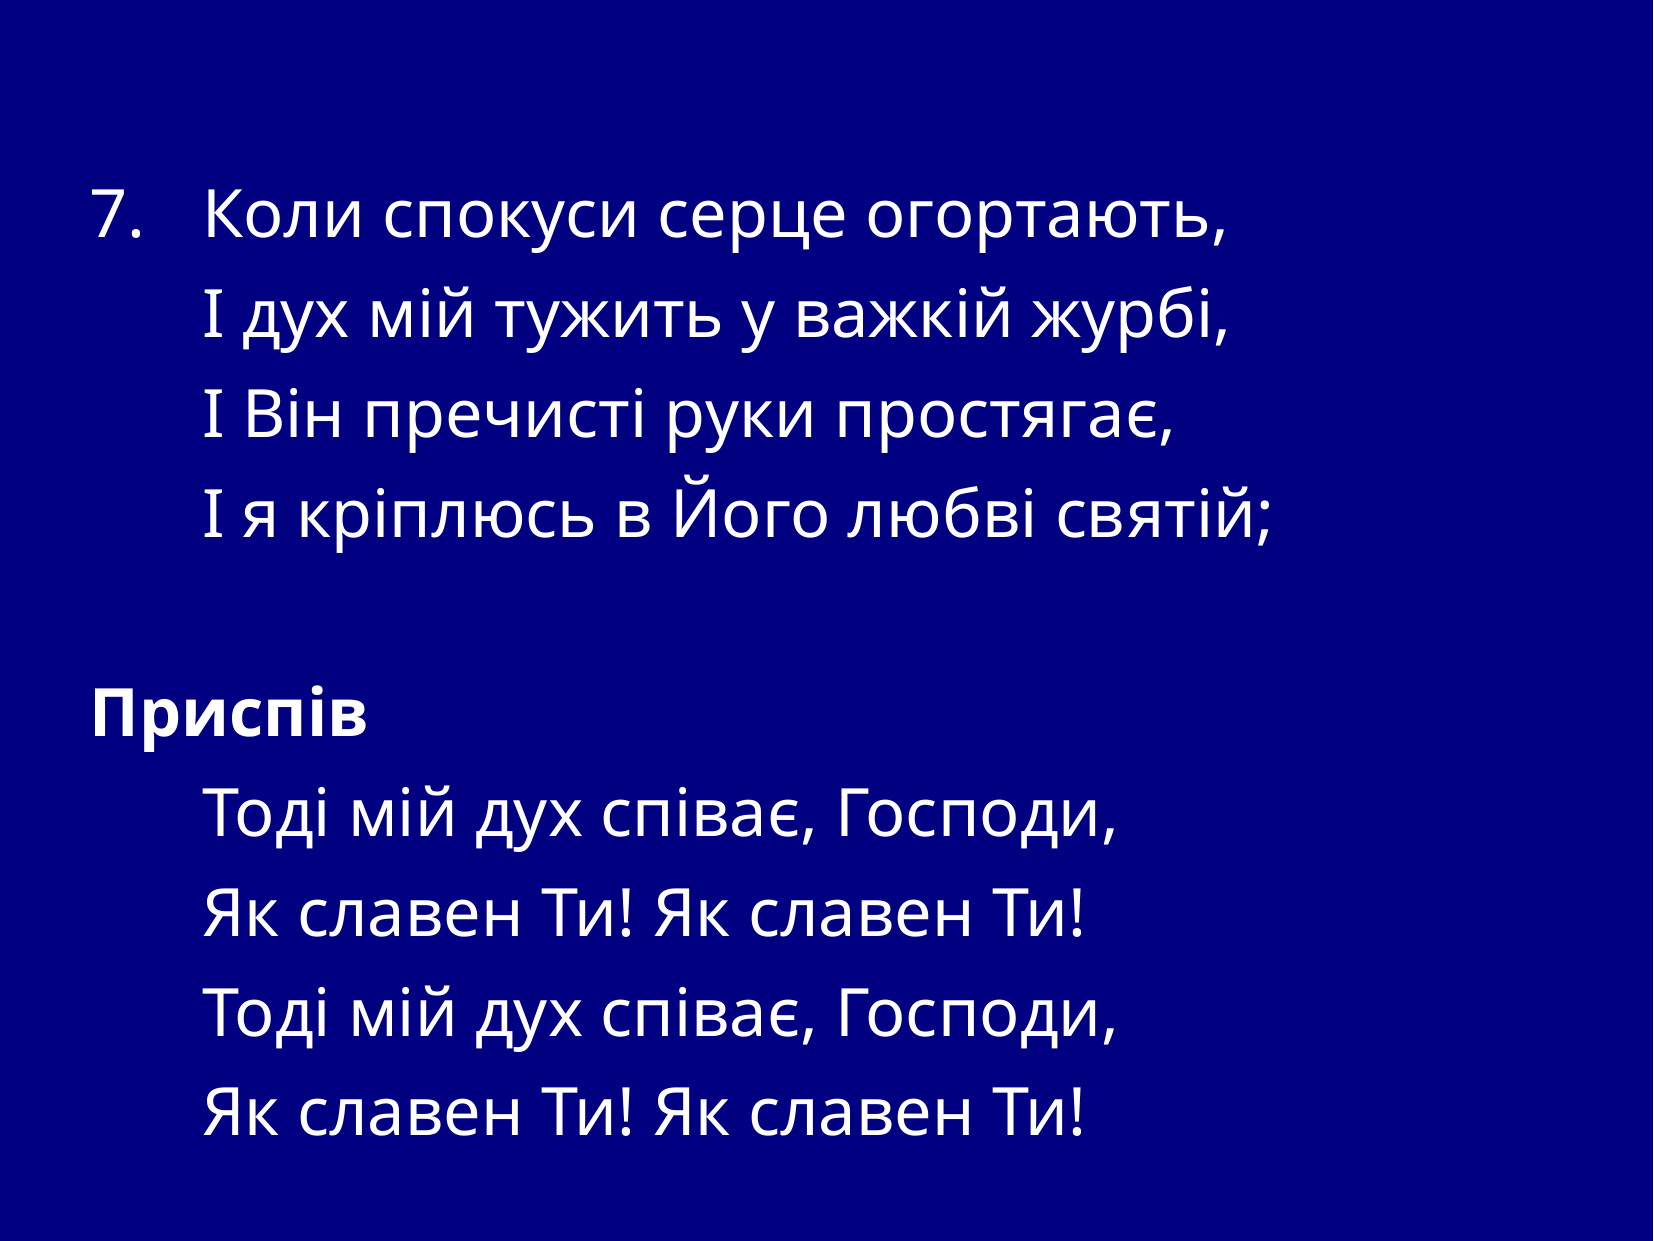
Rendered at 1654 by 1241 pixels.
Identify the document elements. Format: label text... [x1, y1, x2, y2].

text_box 7. Коли спокуси серце огортають, І дух мій тужить у важкій журбі, І Він пречисті руки простягає, І я кріплюсь в Його любві святій; Приспів Тоді мій дух співає, Господи, Як славен Ти! Як славен Ти! Тоді мій дух співає, Господи, Як славен Ти! Як славен Ти! [75, 150, 1576, 1163]
